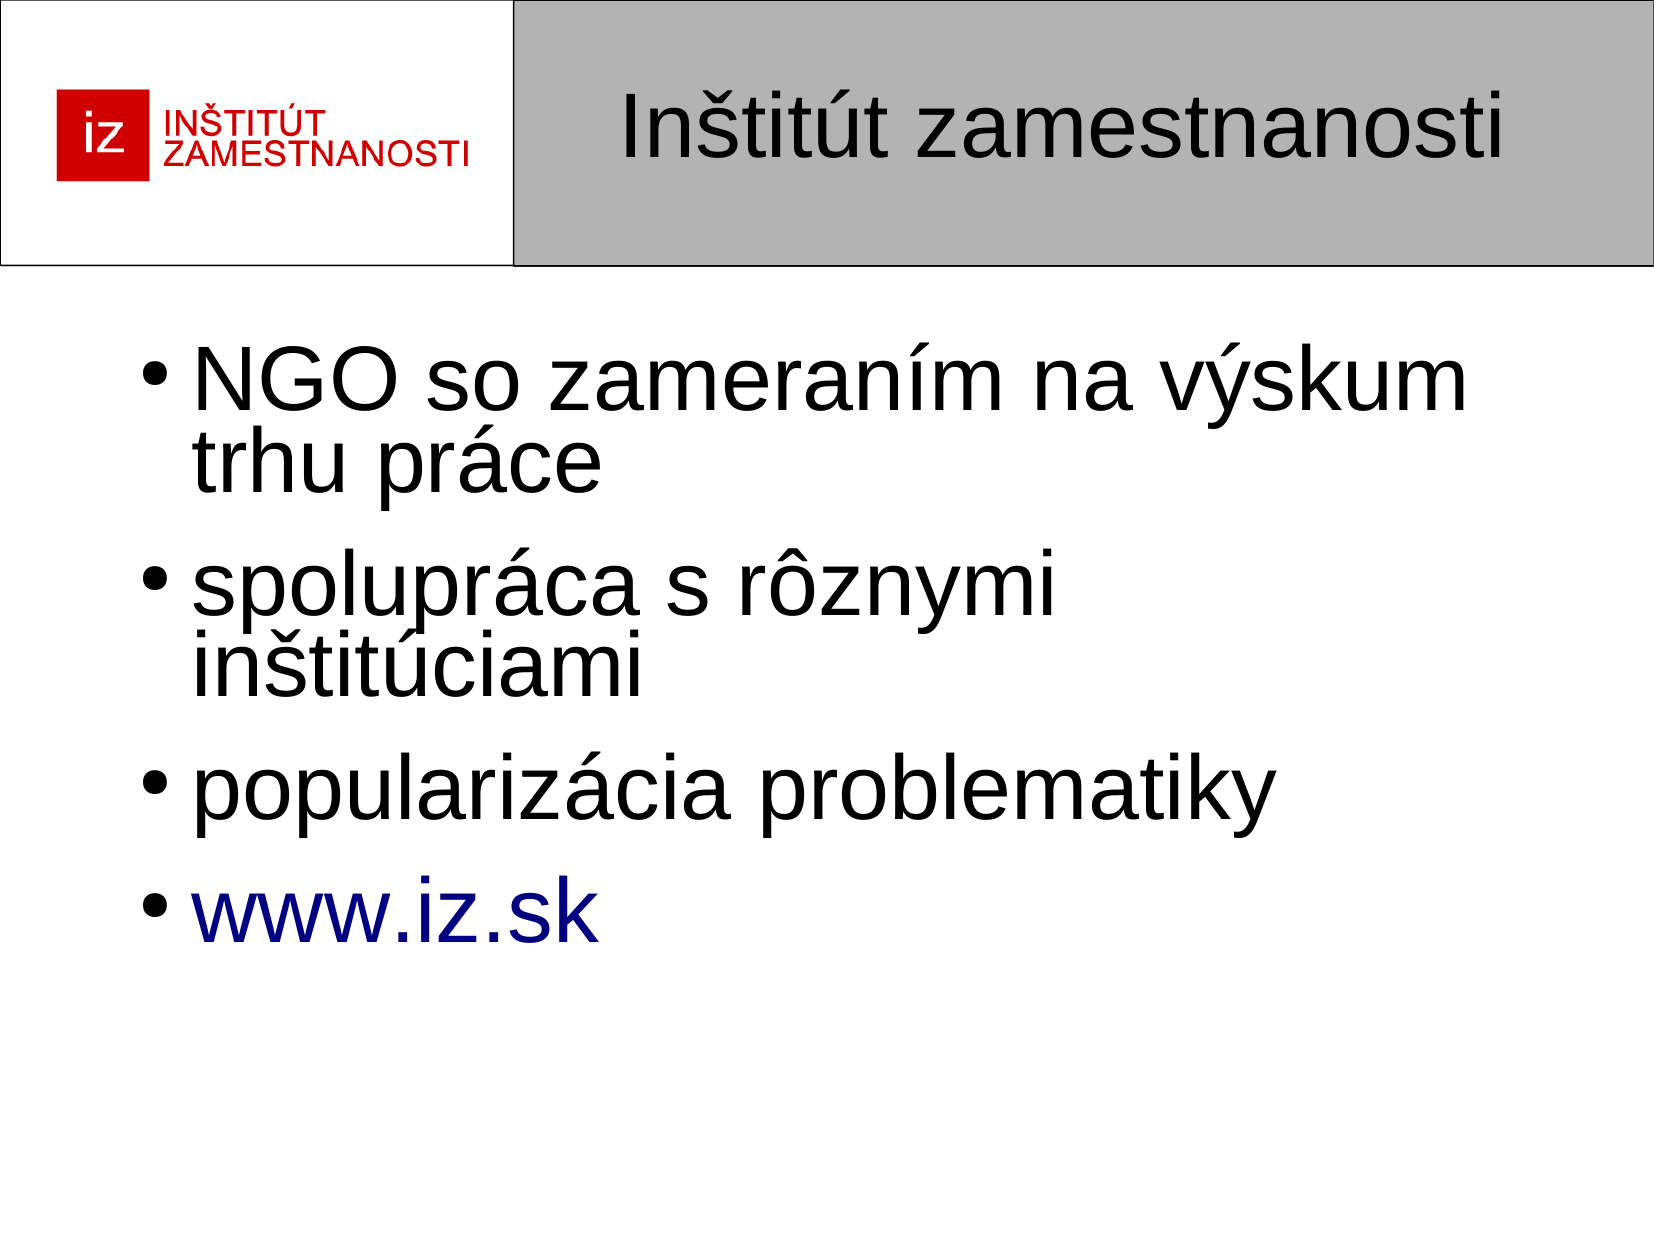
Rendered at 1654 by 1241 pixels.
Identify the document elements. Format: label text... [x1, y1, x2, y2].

title Inštitút zamestnanosti [561, 29, 1565, 237]
text_box [0, 0, 1654, 266]
picture [5, 8, 513, 257]
list NGO so zameraním na výskum trhu práce spolupráca s rôznymi inštitúciami popularizácia problematiky www.iz.sk [121, 344, 1534, 1127]
